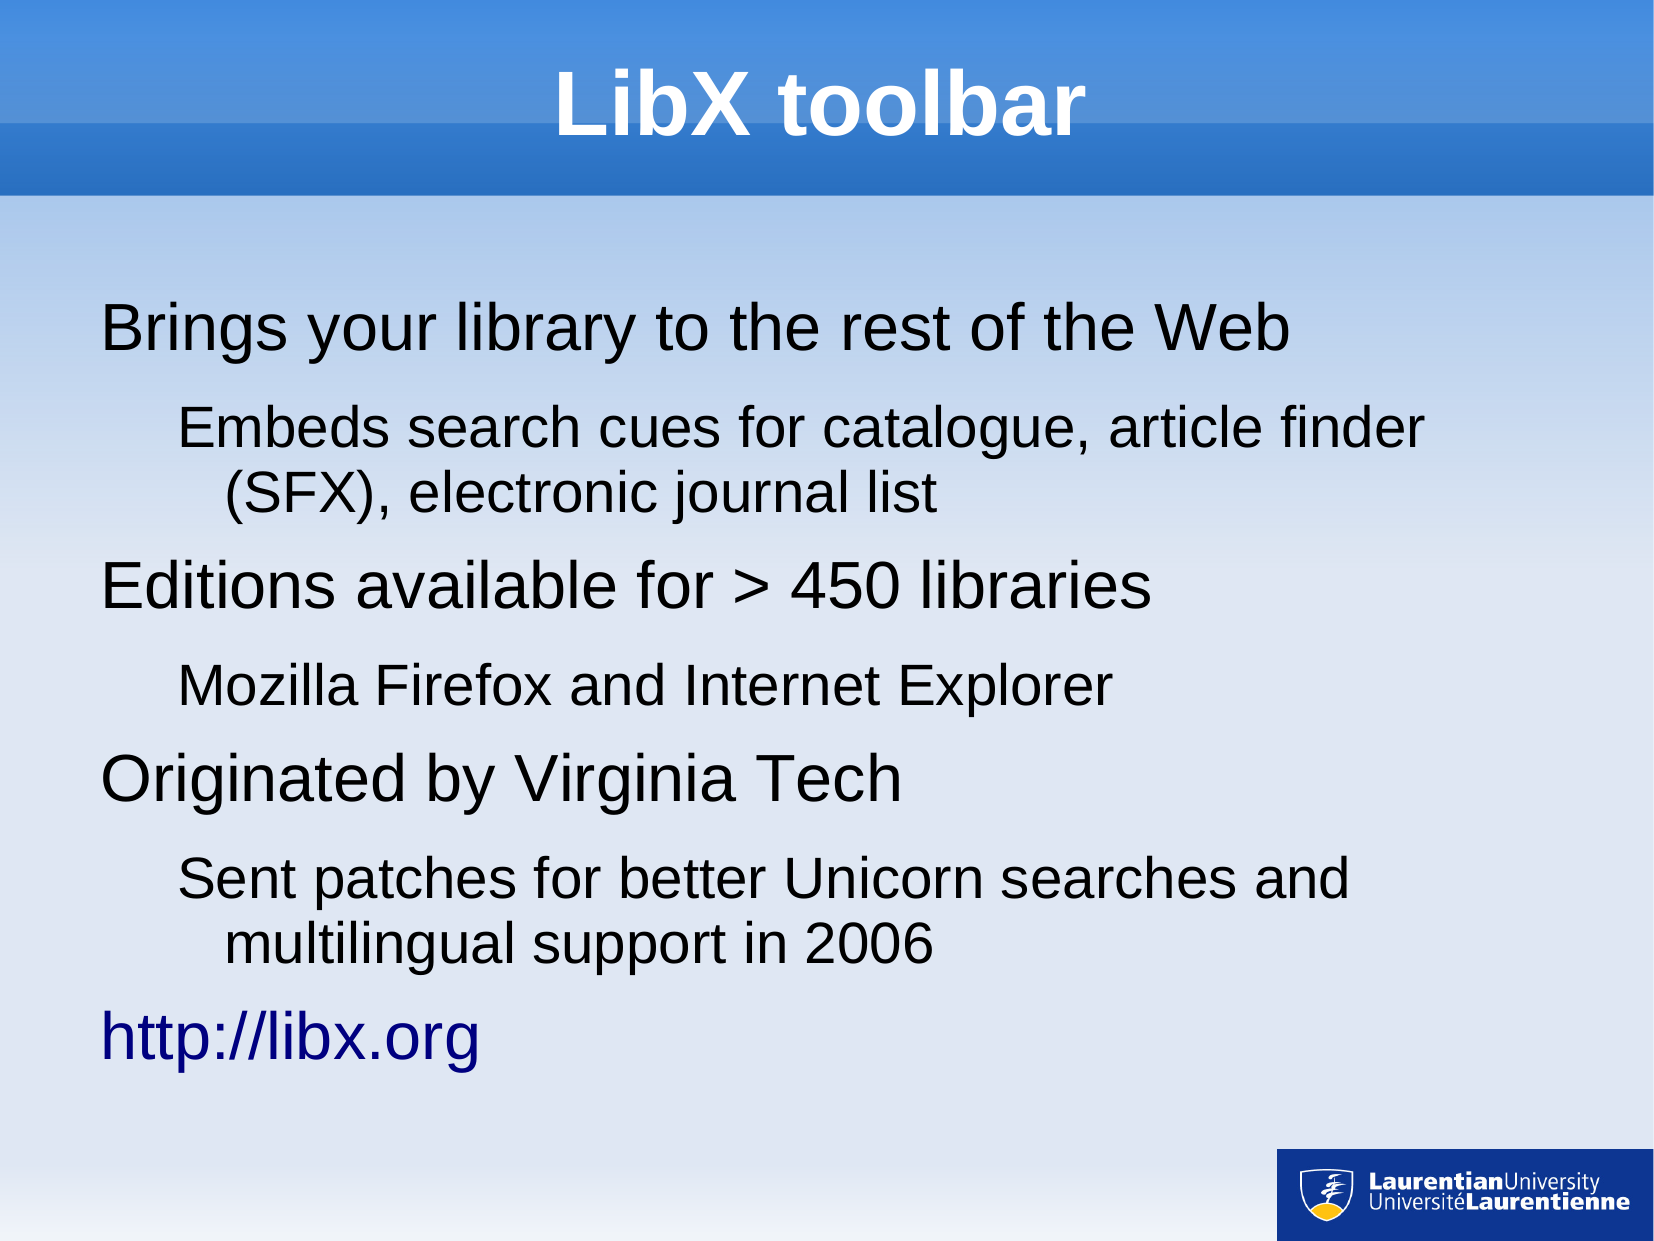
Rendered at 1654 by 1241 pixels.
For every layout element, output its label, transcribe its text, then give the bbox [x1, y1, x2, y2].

title LibX toolbar [76, 0, 1565, 208]
picture [0, 0, 1654, 1241]
list Brings your library to the rest of the Web Embeds search cues for catalogue, article finder (SFX), electronic journal list Editions available for > 450 libraries Mozilla Firefox and Internet Explorer Originated by Virginia Tech Sent patches for better Unicorn searches and multilingual support in 2006 http://libx.org [82, 290, 1571, 1145]
